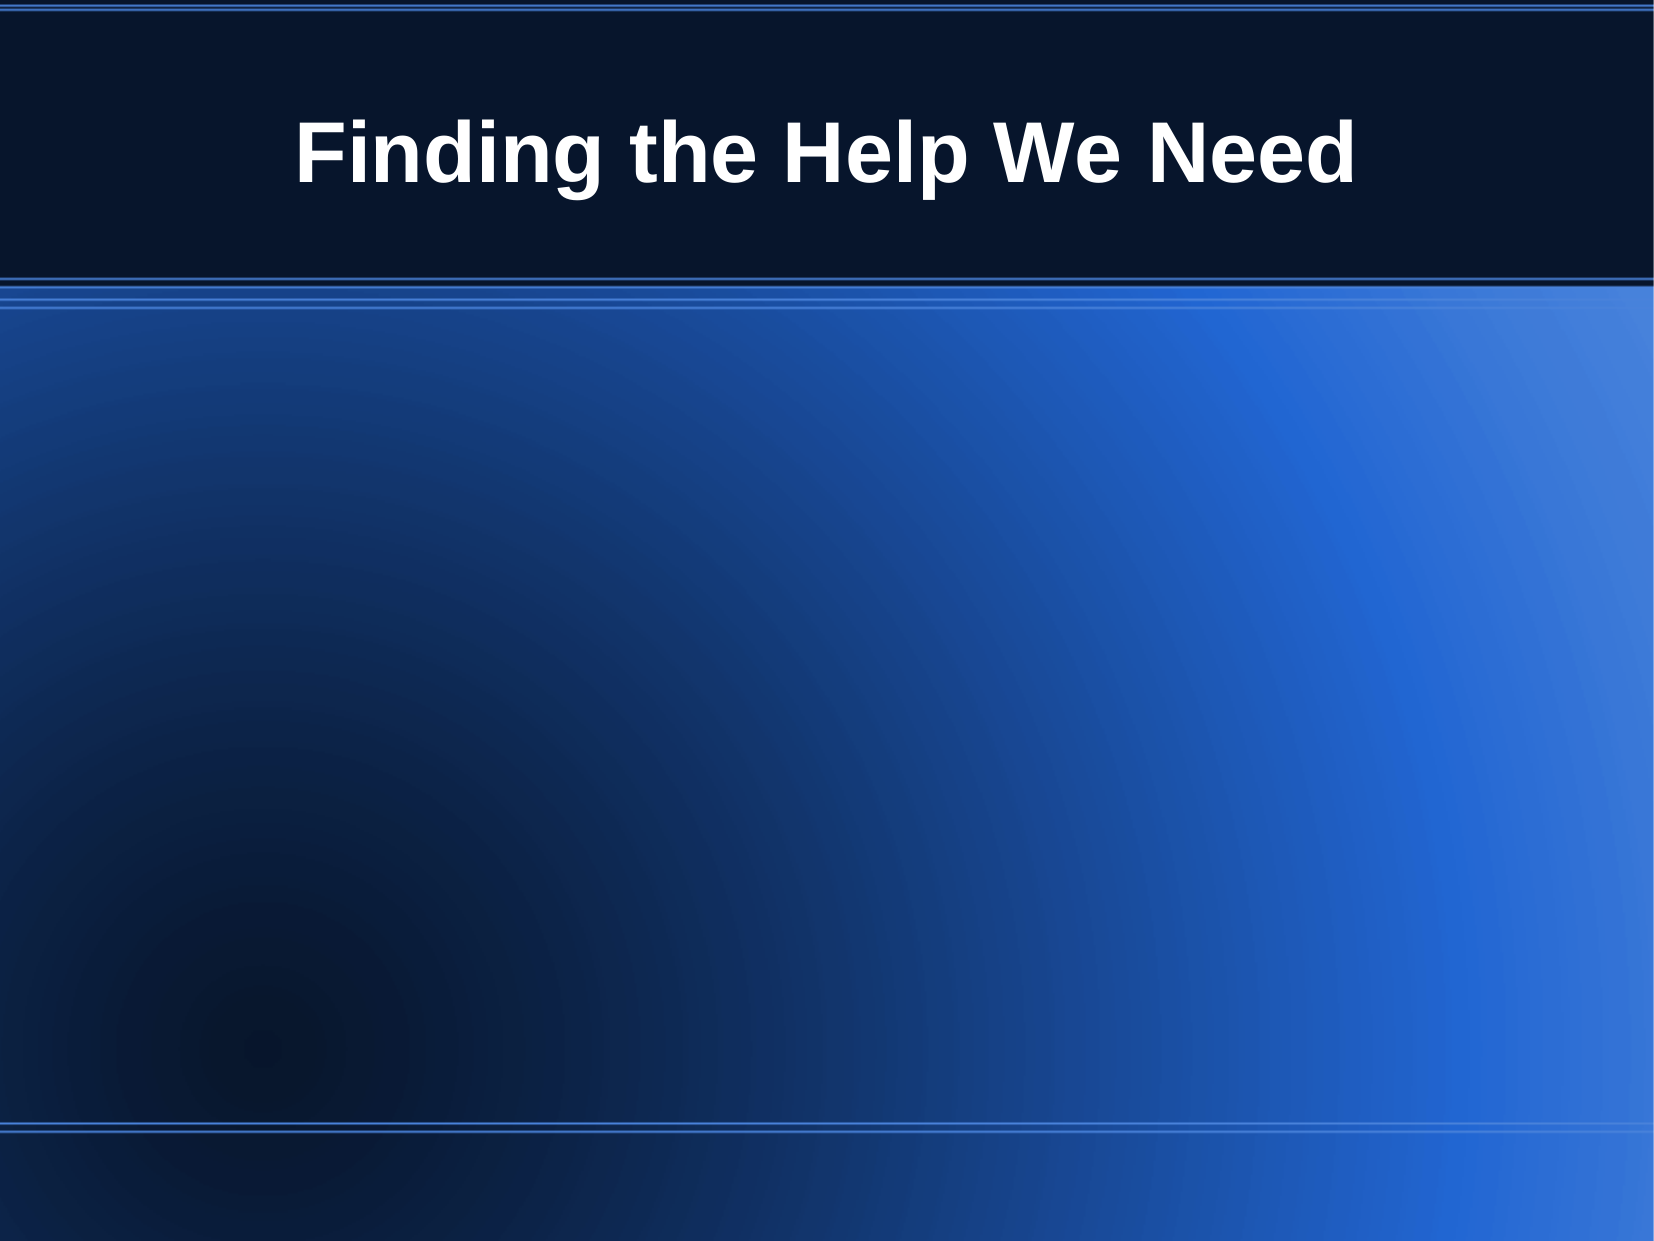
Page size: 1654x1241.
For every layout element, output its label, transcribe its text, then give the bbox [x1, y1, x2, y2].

picture [0, 0, 1654, 1241]
title Finding the Help We Need [82, 49, 1571, 257]
